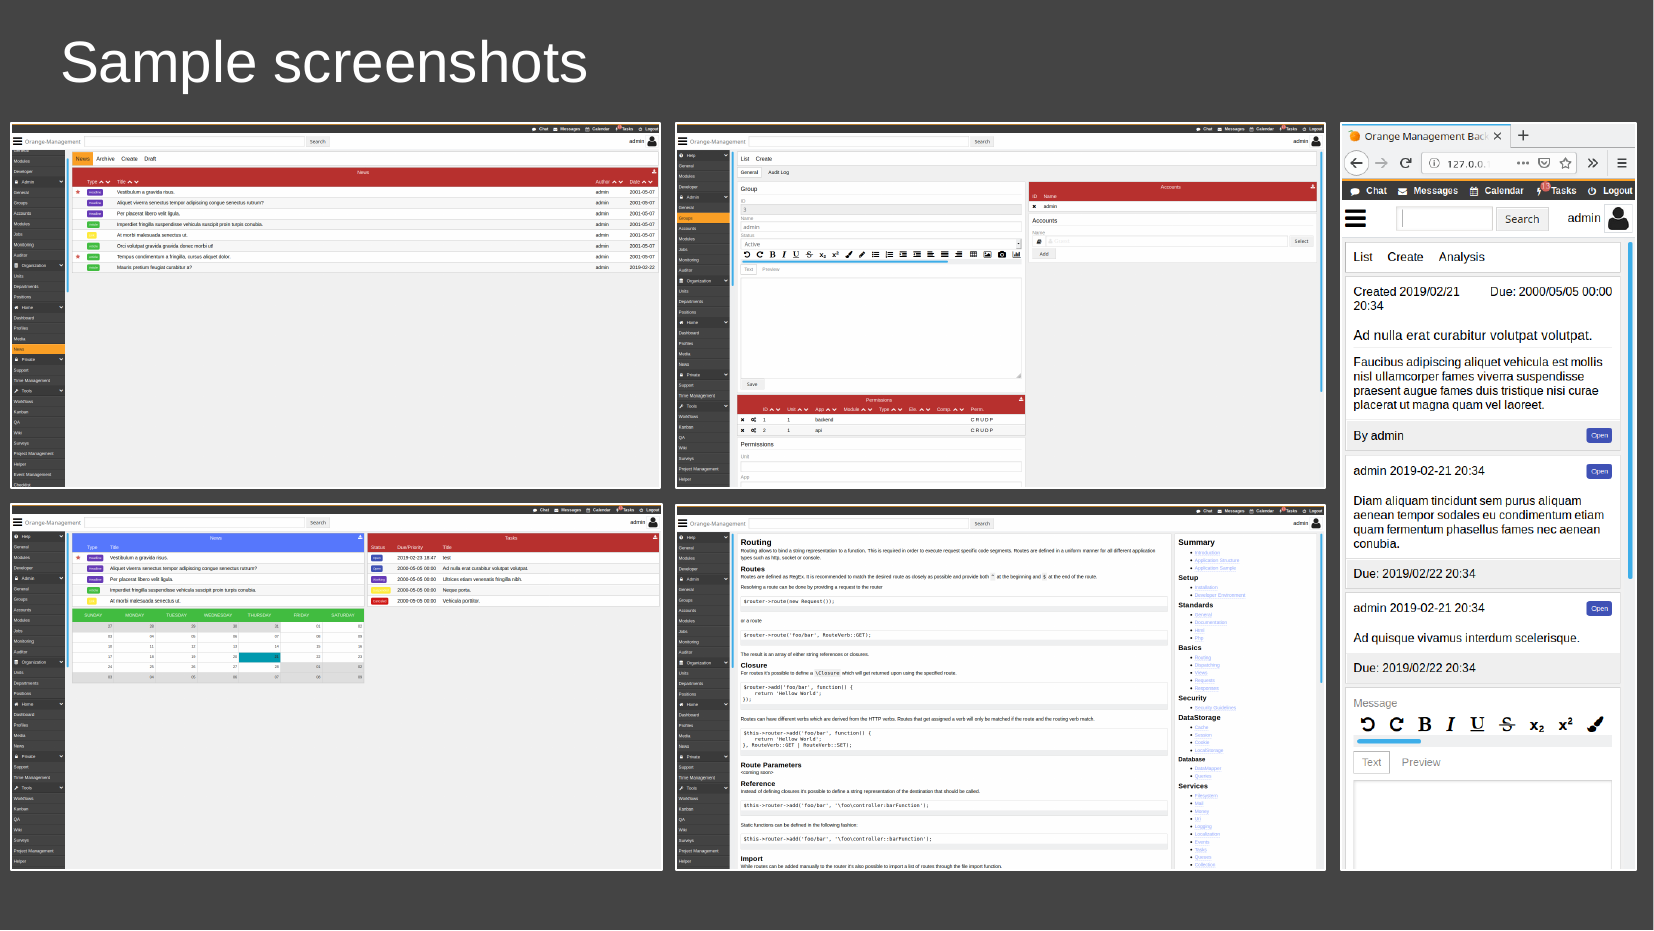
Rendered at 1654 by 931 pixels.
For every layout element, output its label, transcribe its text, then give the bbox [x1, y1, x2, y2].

picture [11, 123, 660, 487]
picture [676, 123, 1324, 487]
picture [676, 505, 1324, 870]
picture [11, 504, 661, 870]
list Sample screenshots [60, 30, 826, 105]
picture [1341, 123, 1636, 870]
